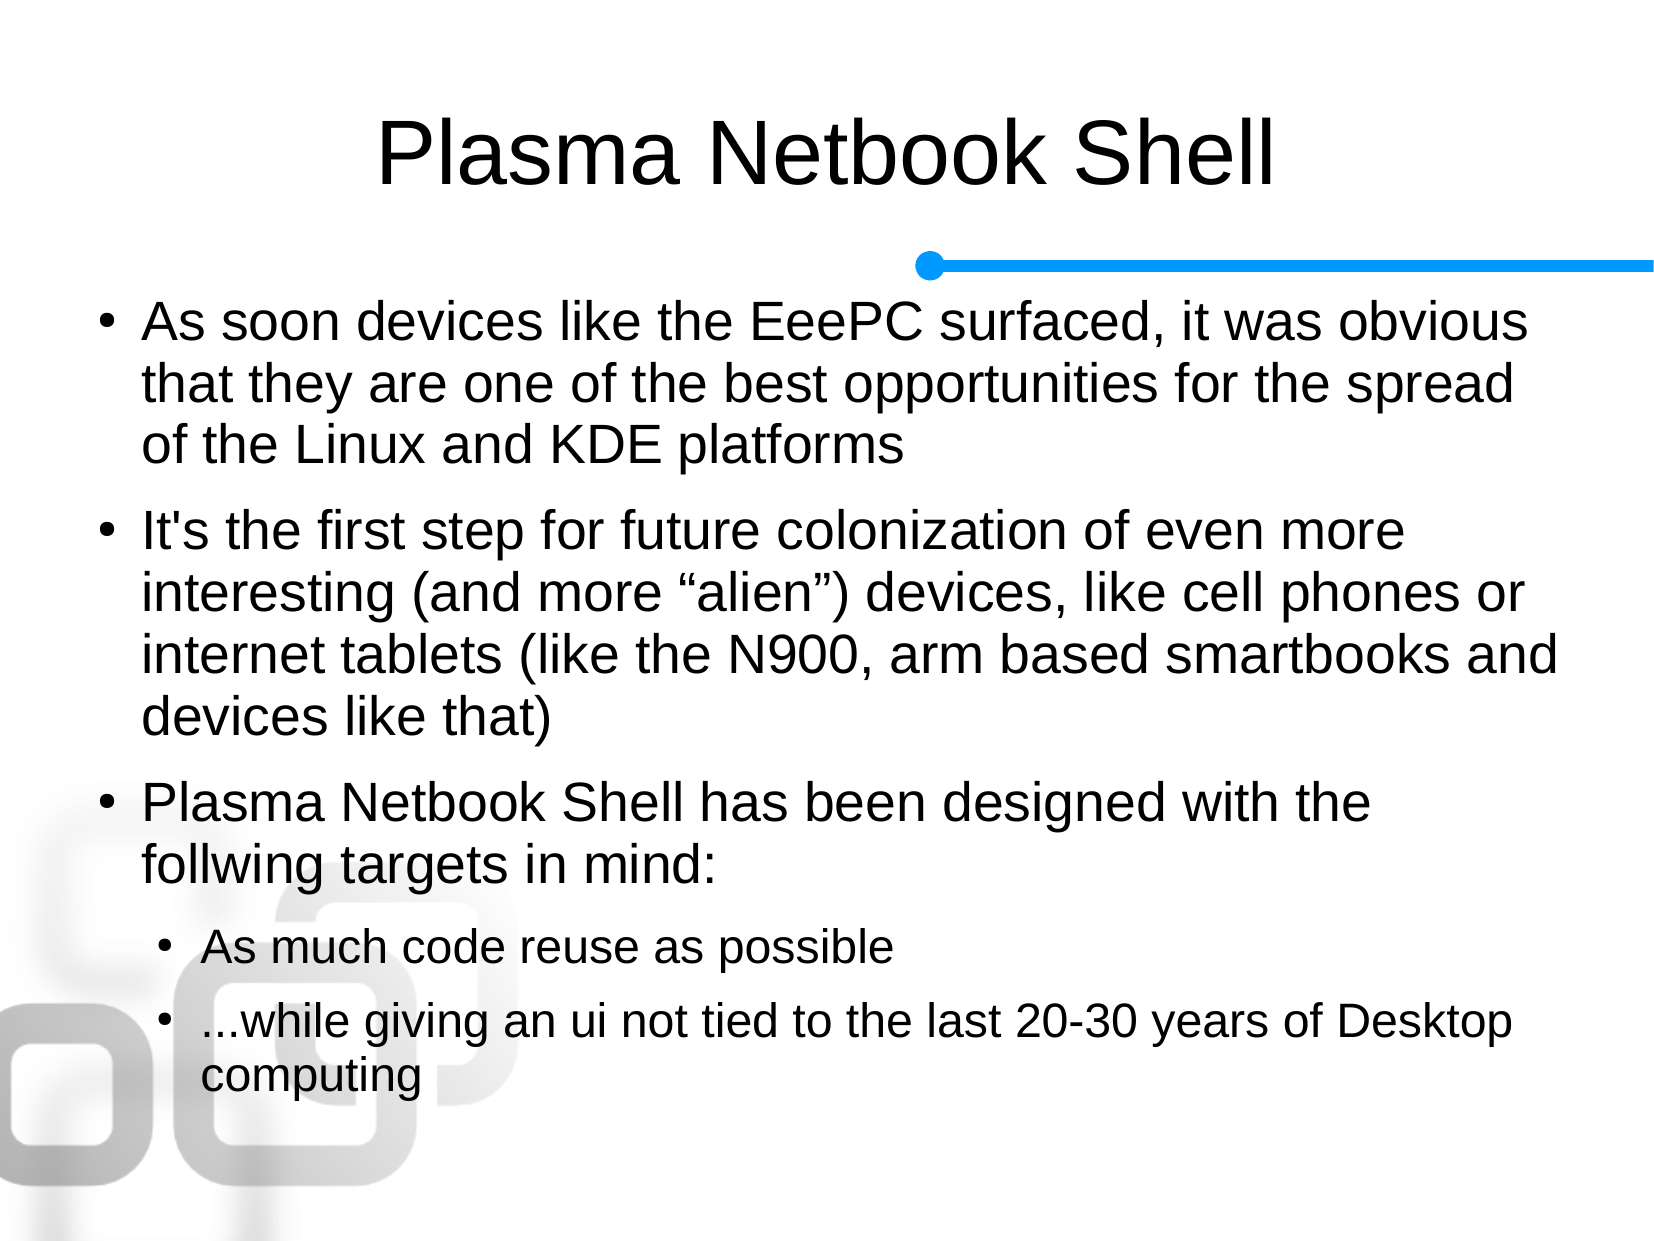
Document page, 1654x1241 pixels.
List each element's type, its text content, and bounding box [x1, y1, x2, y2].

list As soon devices like the EeePC surfaced, it was obvious that they are one of the best opportunities for the spread of the Linux and KDE platforms It's the first step for future colonization of even more interesting (and more “alien”) devices, like cell phones or internet tablets (like the N900, arm based smartbooks and devices like that) Plasma Netbook Shell has been designed with the follwing targets in mind: As much code reuse as possible ...while giving an ui not tied to the last 20-30 years of Desktop computing [82, 290, 1571, 1109]
picture [0, 713, 709, 1241]
title Plasma Netbook Shell [82, 56, 1571, 250]
